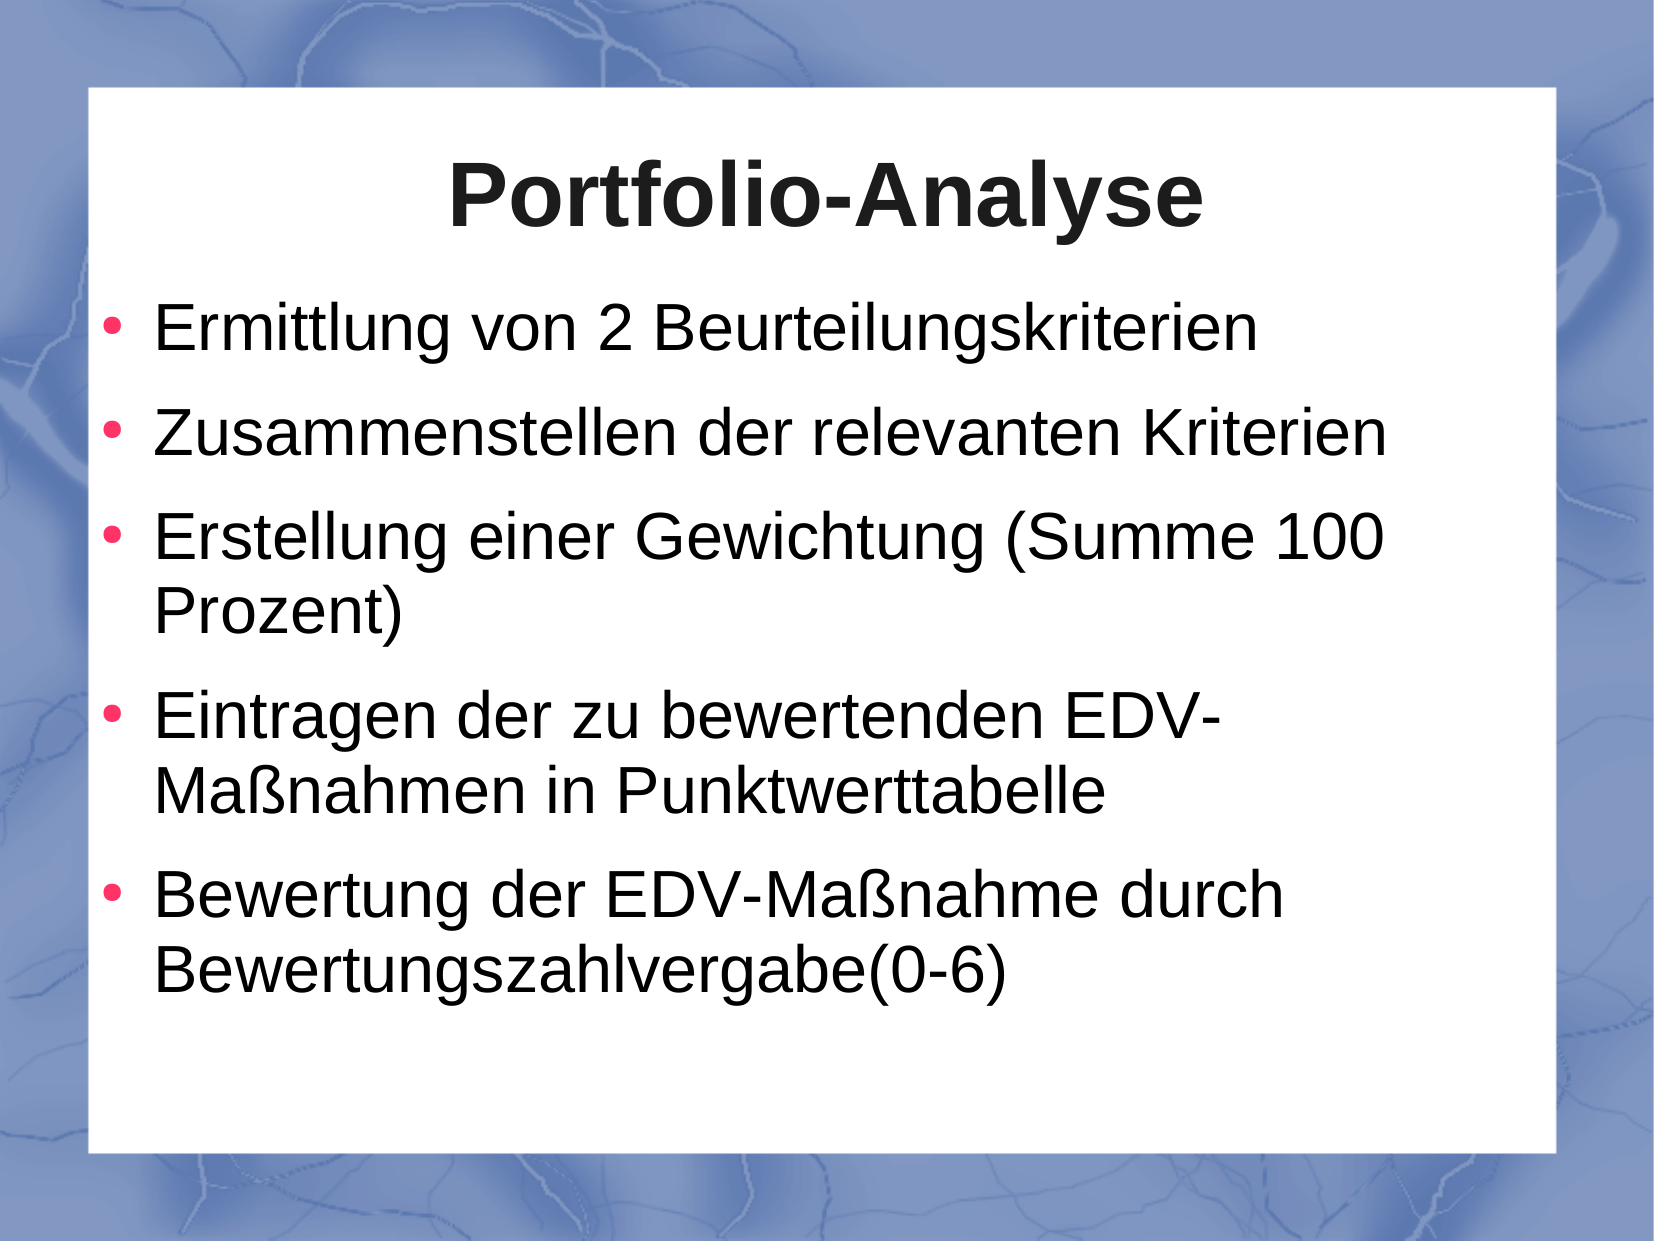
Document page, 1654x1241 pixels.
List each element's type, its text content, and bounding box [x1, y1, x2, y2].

title Portfolio-Analyse [118, 90, 1536, 298]
picture [0, 0, 1654, 1241]
list Ermittlung von 2 Beurteilungskriterien Zusammenstellen der relevanten Kriterien Erstellung einer Gewichtung (Summe 100 Prozent) Eintragen der zu bewertenden EDV-Maßnahmen in Punktwerttabelle Bewertung der EDV-Maßnahme durch Bewertungszahlvergabe(0-6) [82, 290, 1418, 1111]
